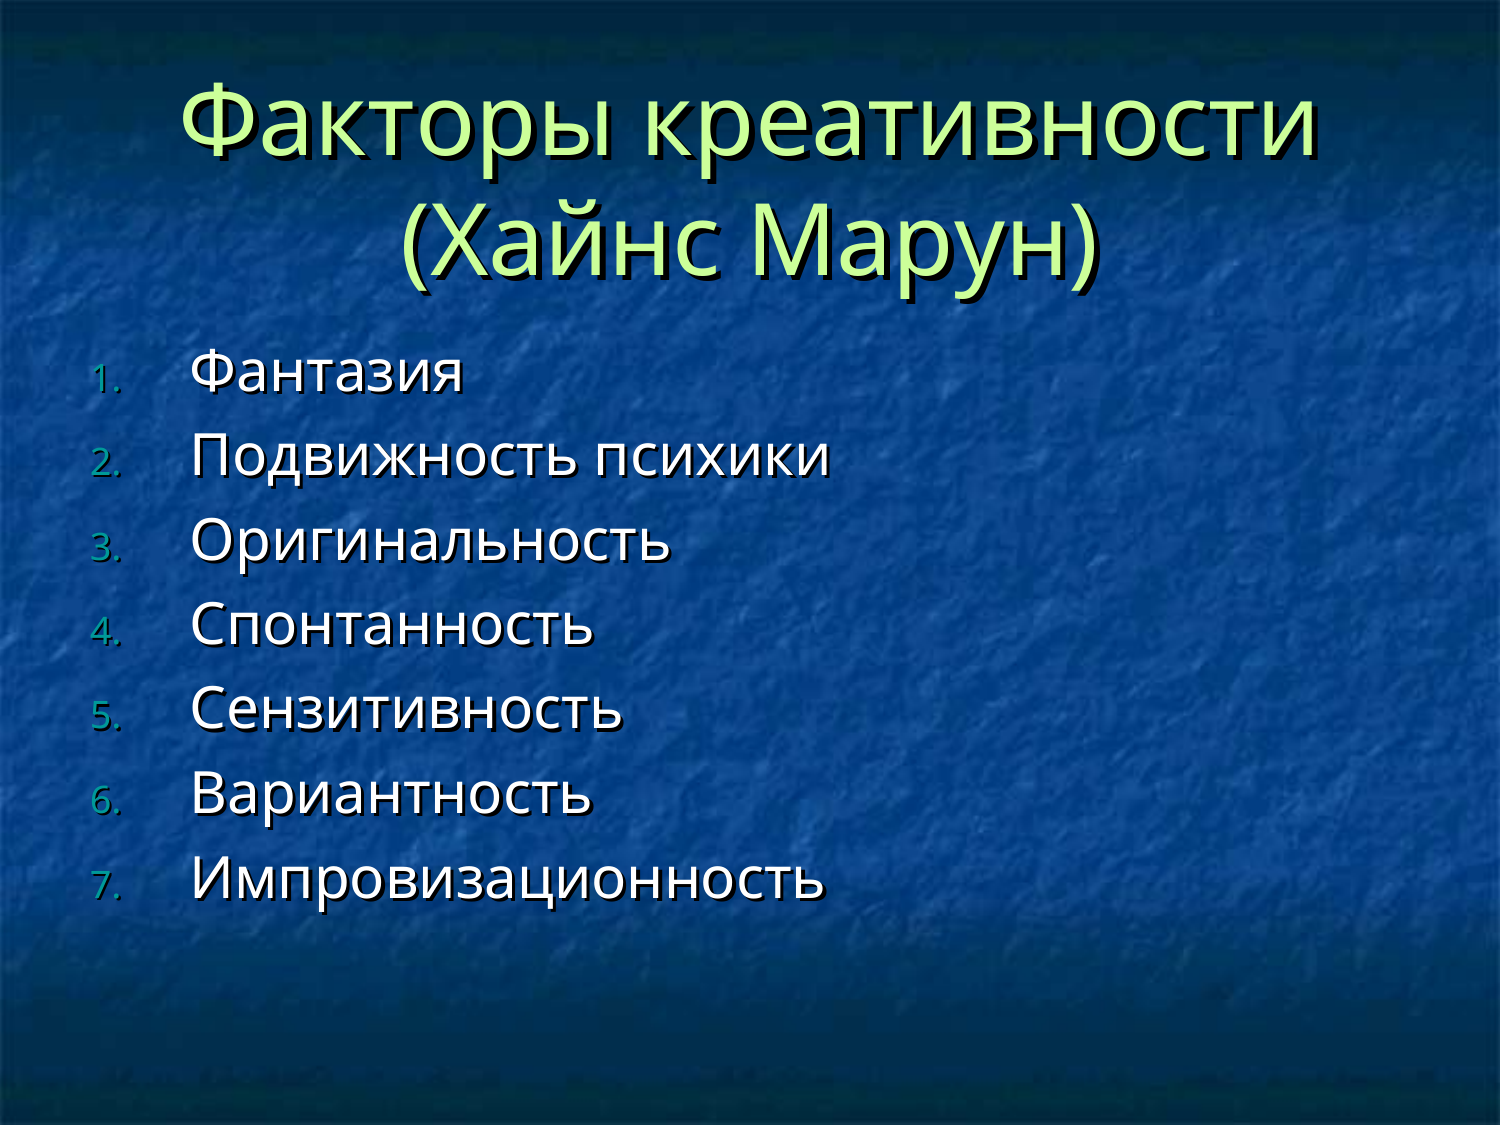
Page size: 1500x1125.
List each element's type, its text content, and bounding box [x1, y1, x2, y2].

picture [0, 0, 1500, 1125]
title Факторы креативности (Хайнс Марун) [75, 47, 1426, 303]
list Фантазия Подвижность психики Оригинальность Спонтанность Сензитивность Вариантность Импровизационность [75, 324, 1426, 1001]
